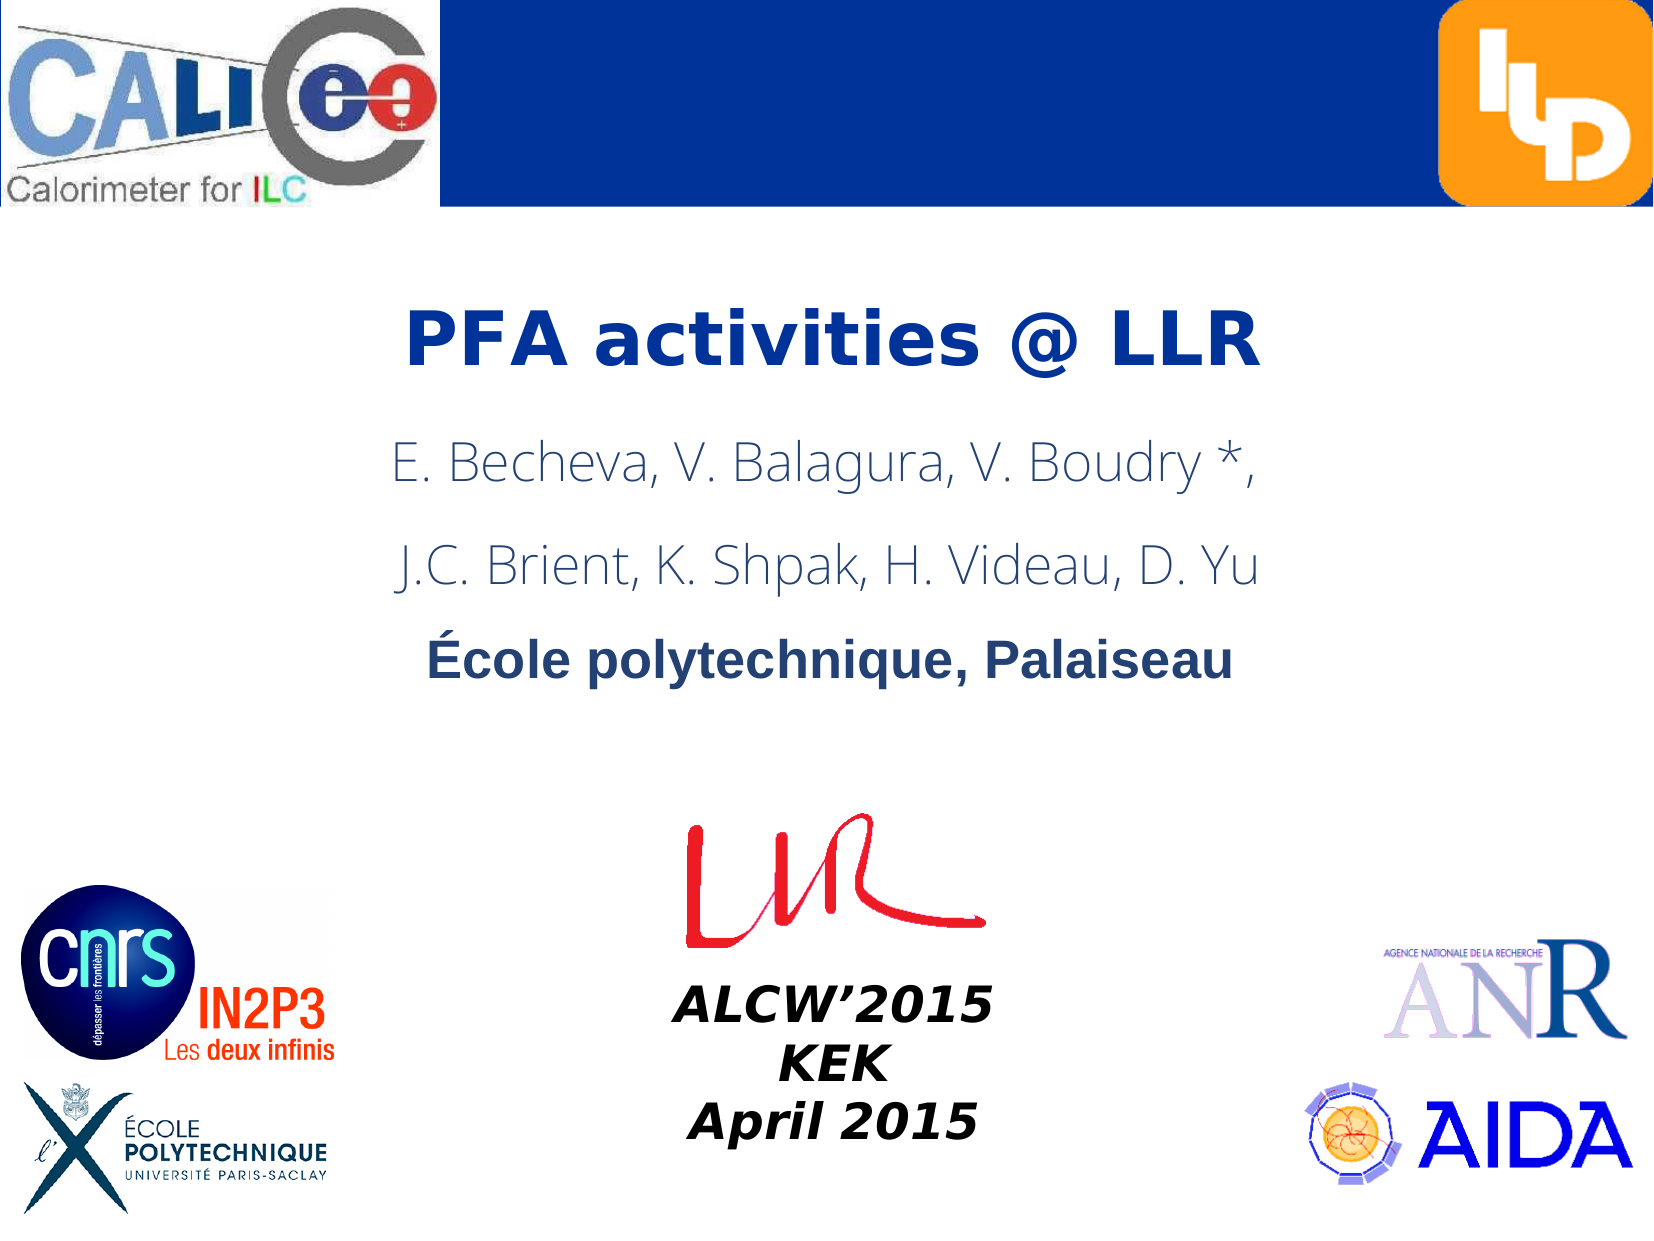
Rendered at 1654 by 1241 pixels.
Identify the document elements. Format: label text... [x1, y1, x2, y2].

subtitle ALCW’2015 KEK April 2015 [55, 675, 1591, 1161]
picture [1283, 1062, 1654, 1205]
picture [1, 0, 440, 207]
picture [1438, 0, 1654, 210]
picture [19, 1077, 330, 1218]
text_box E. Becheva, V. Balagura, V. Boudry *, J.C. Brient, K. Shpak, H. Videau, D. Yu École polytechnique, Palaiseau [183, 423, 1480, 816]
title PFA activities @ LLR [21, 236, 1646, 444]
picture [686, 816, 986, 950]
picture [1377, 933, 1632, 1044]
picture [21, 885, 334, 1060]
